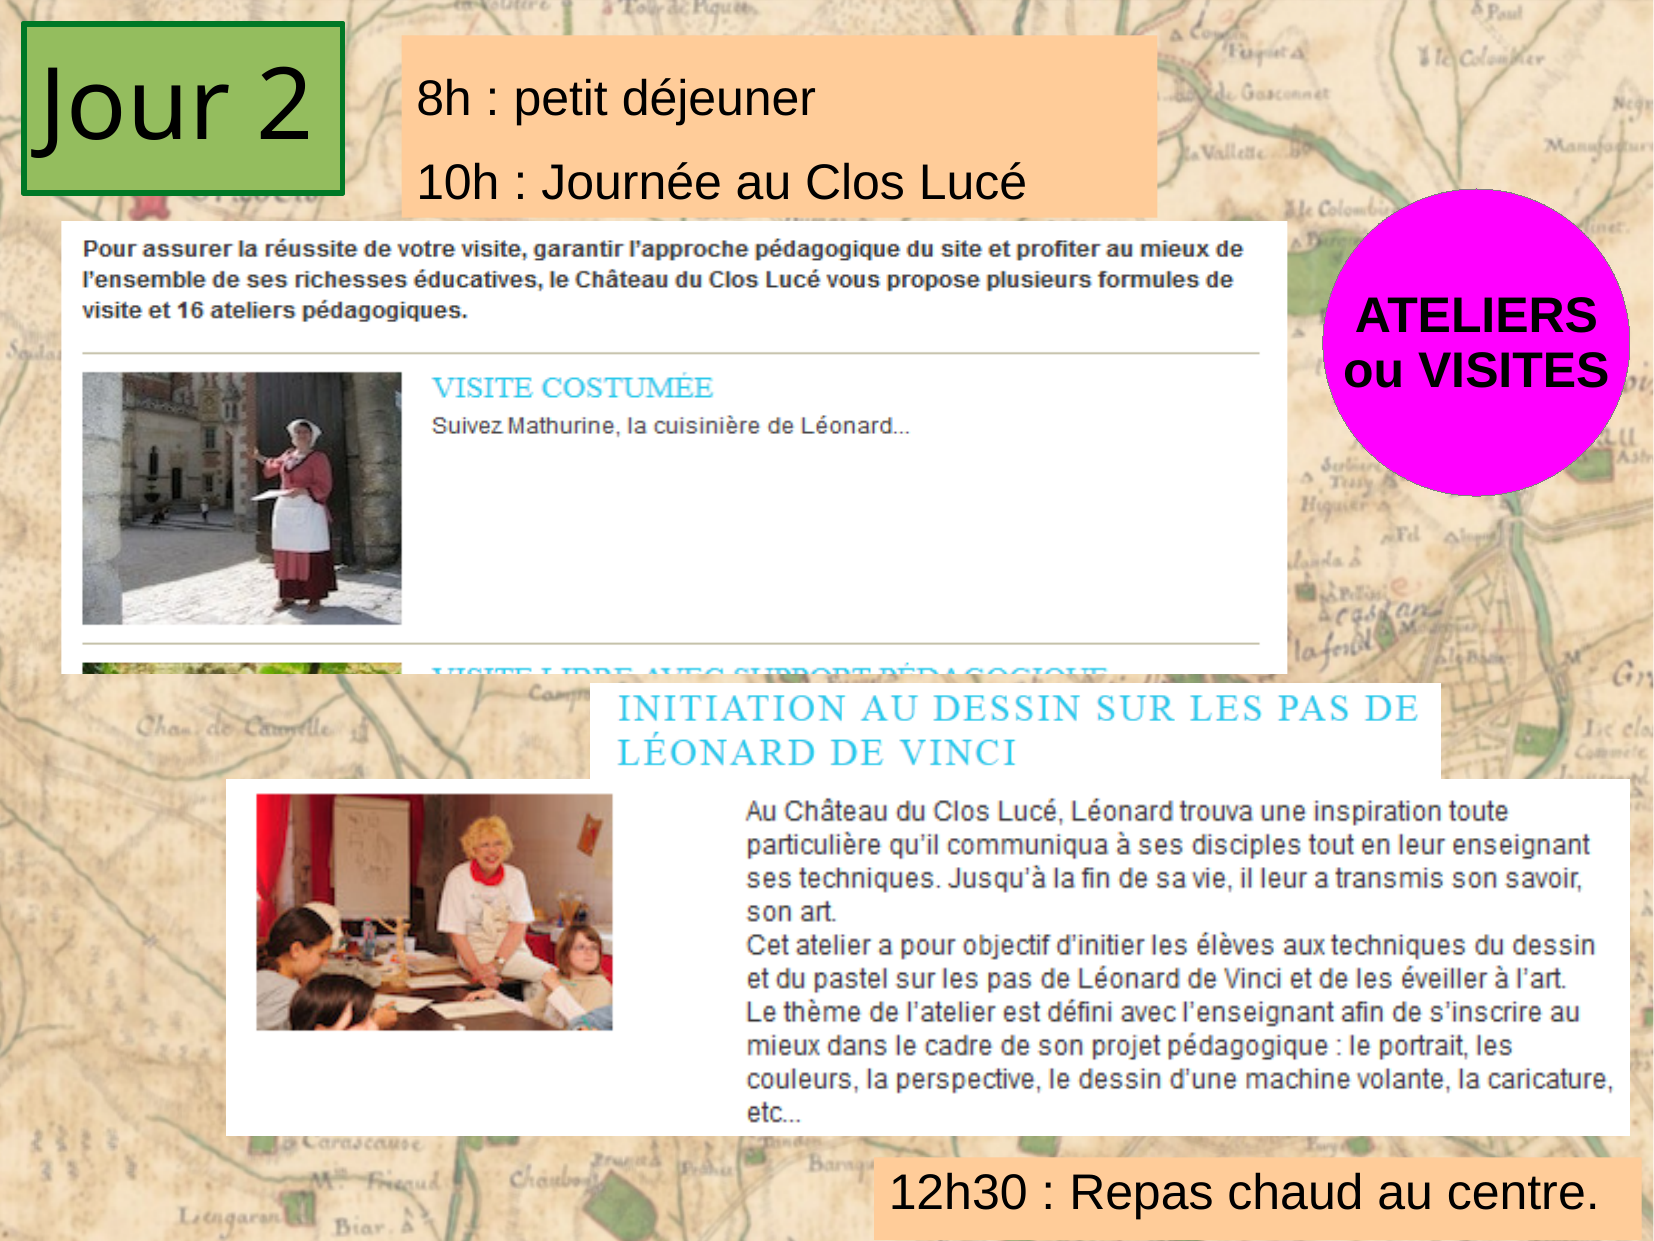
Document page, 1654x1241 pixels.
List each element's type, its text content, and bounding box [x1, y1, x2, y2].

text_box 8h : petit déjeuner 10h : Journée au Clos Lucé [401, 35, 1158, 201]
text_box ATELIERS ou VISITES [1322, 188, 1630, 497]
picture [0, 0, 1654, 1241]
text_box 12h30 : Repas chaud au centre. [874, 1157, 1642, 1241]
text_box Jour 2 [23, 23, 343, 193]
